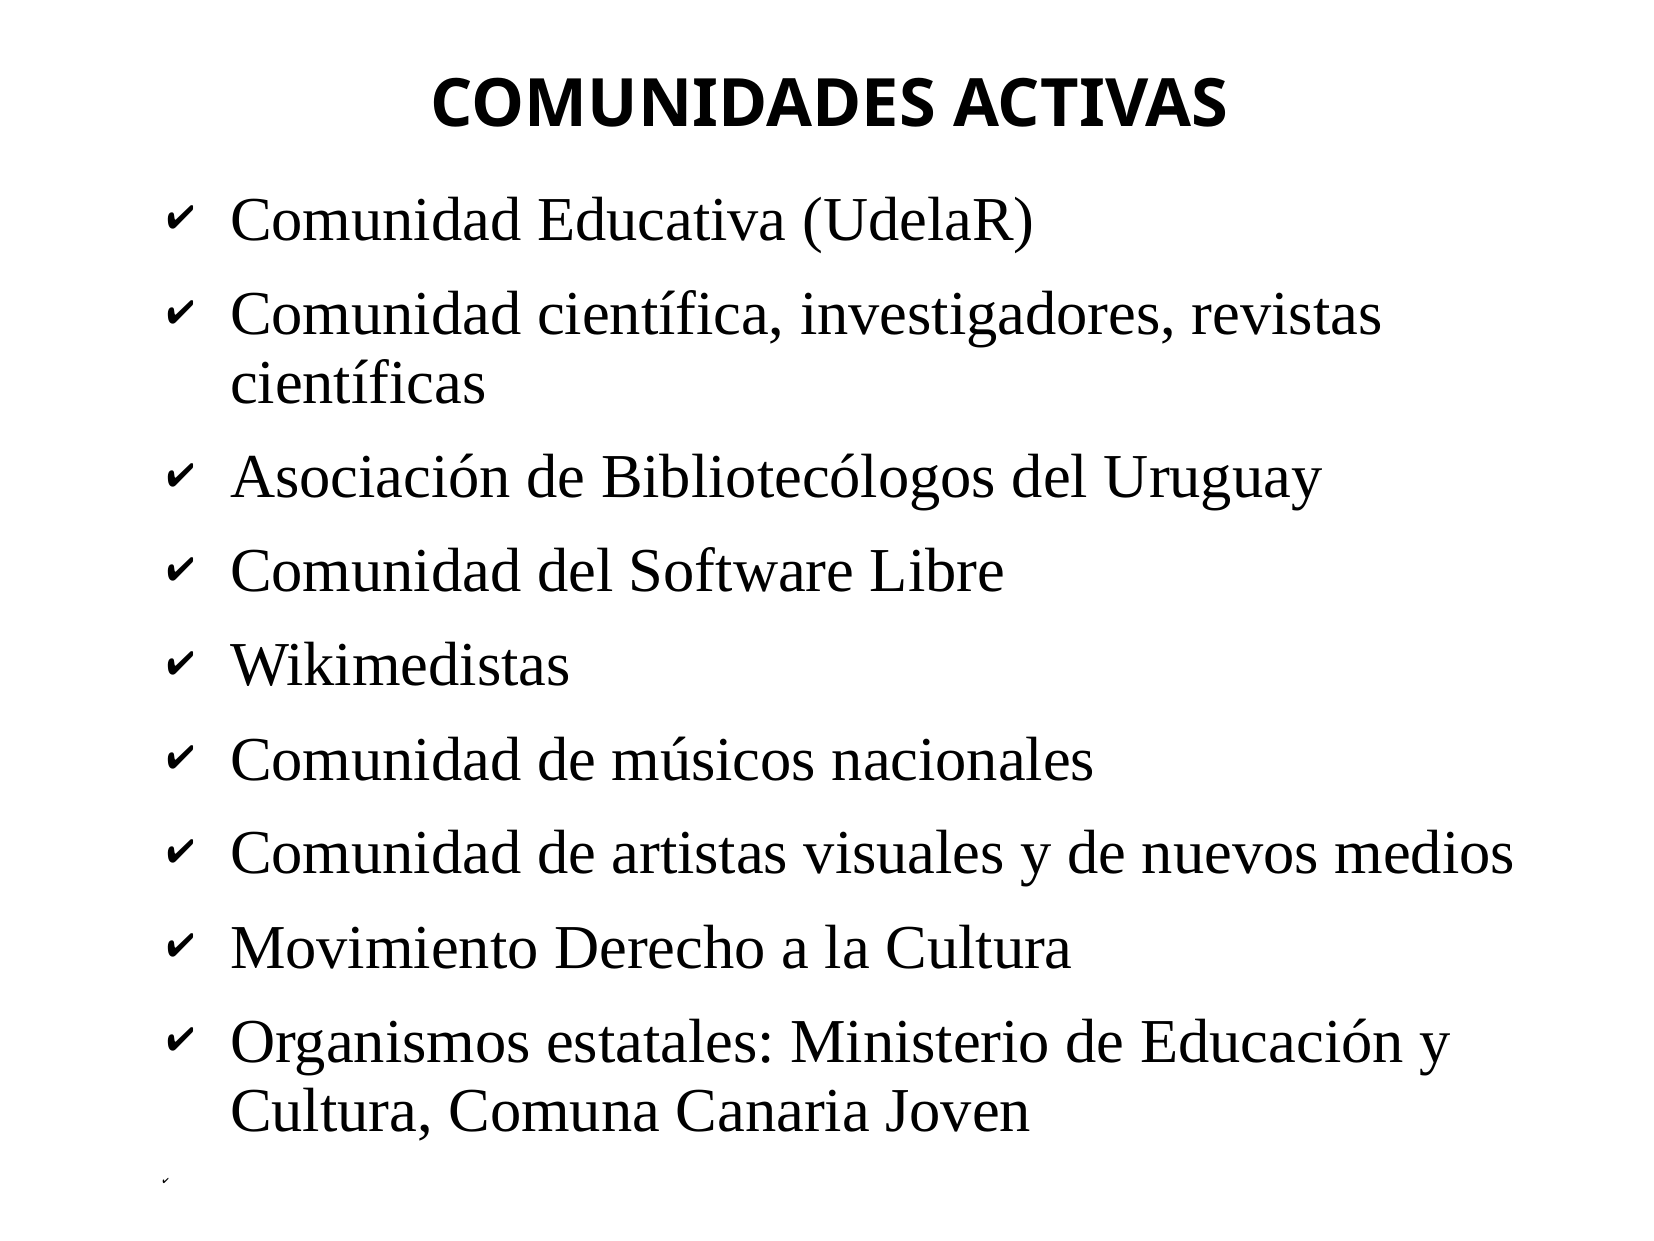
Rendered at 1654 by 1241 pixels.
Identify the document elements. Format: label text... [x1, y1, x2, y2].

text_box COMUNIDADES ACTIVAS [348, 47, 1312, 157]
text_box Comunidad Educativa (UdelaR) Comunidad científica, investigadores, revistas científicas Asociación de Bibliotecólogos del Uruguay Comunidad del Software Libre Wikimedistas Comunidad de músicos nacionales Comunidad de artistas visuales y de nuevos medios Movimiento Derecho a la Cultura Organismos estatales: Ministerio de Educación y Cultura, Comuna Canaria Joven [147, 177, 1536, 1241]
